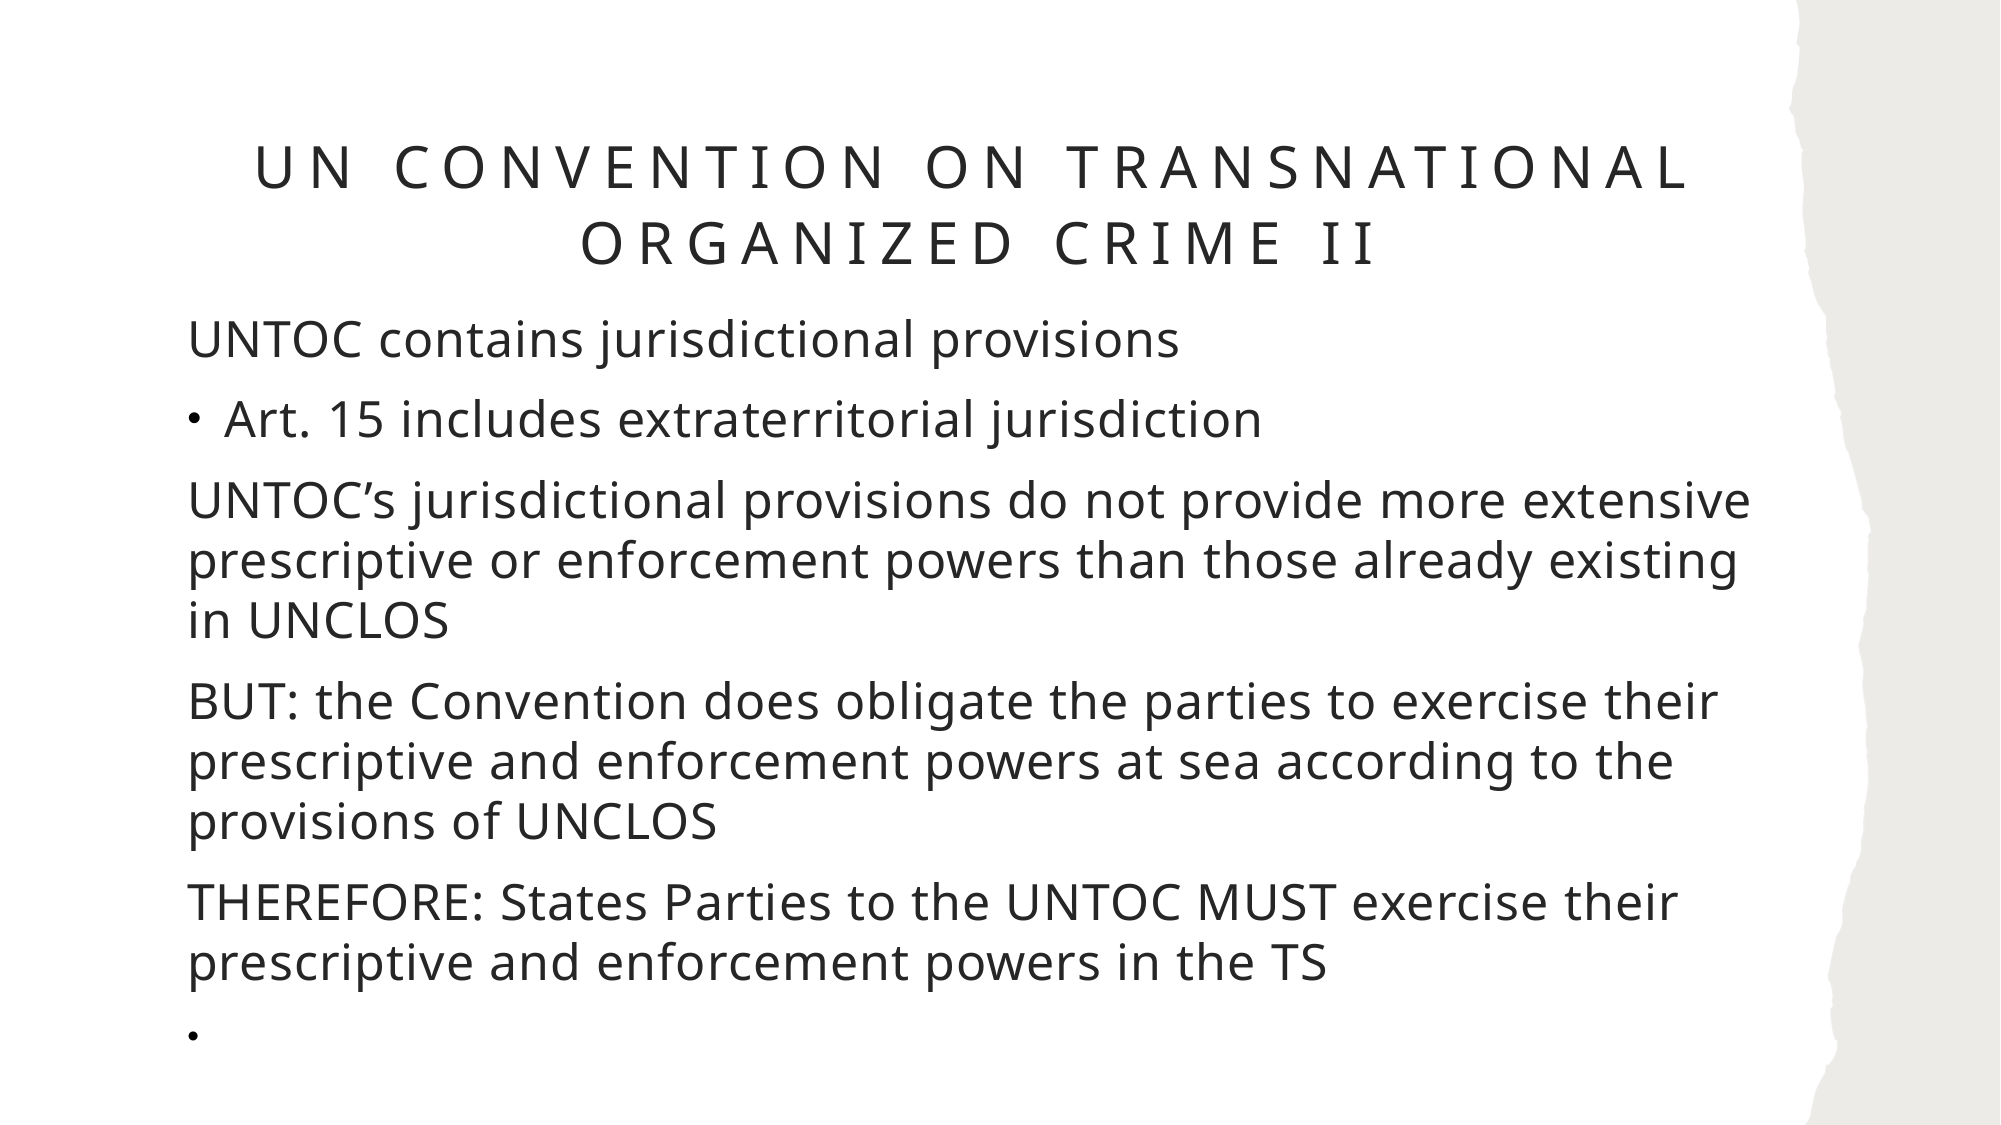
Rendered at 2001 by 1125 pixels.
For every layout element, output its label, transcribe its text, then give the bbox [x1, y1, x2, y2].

list UNTOC contains jurisdictional provisions Art. 15 includes extraterritorial jurisdiction UNTOC’s jurisdictional provisions do not provide more extensive prescriptive or enforcement powers than those already existing in UNCLOS BUT: the Convention does obligate the parties to exercise their prescriptive and enforcement powers at sea according to the provisions of UNCLOS THEREFORE: States Parties to the UNTOC MUST exercise their prescriptive and enforcement powers in the TS [172, 299, 1782, 1026]
title UN Convention On transnational Organized Crime II [172, 99, 1782, 299]
